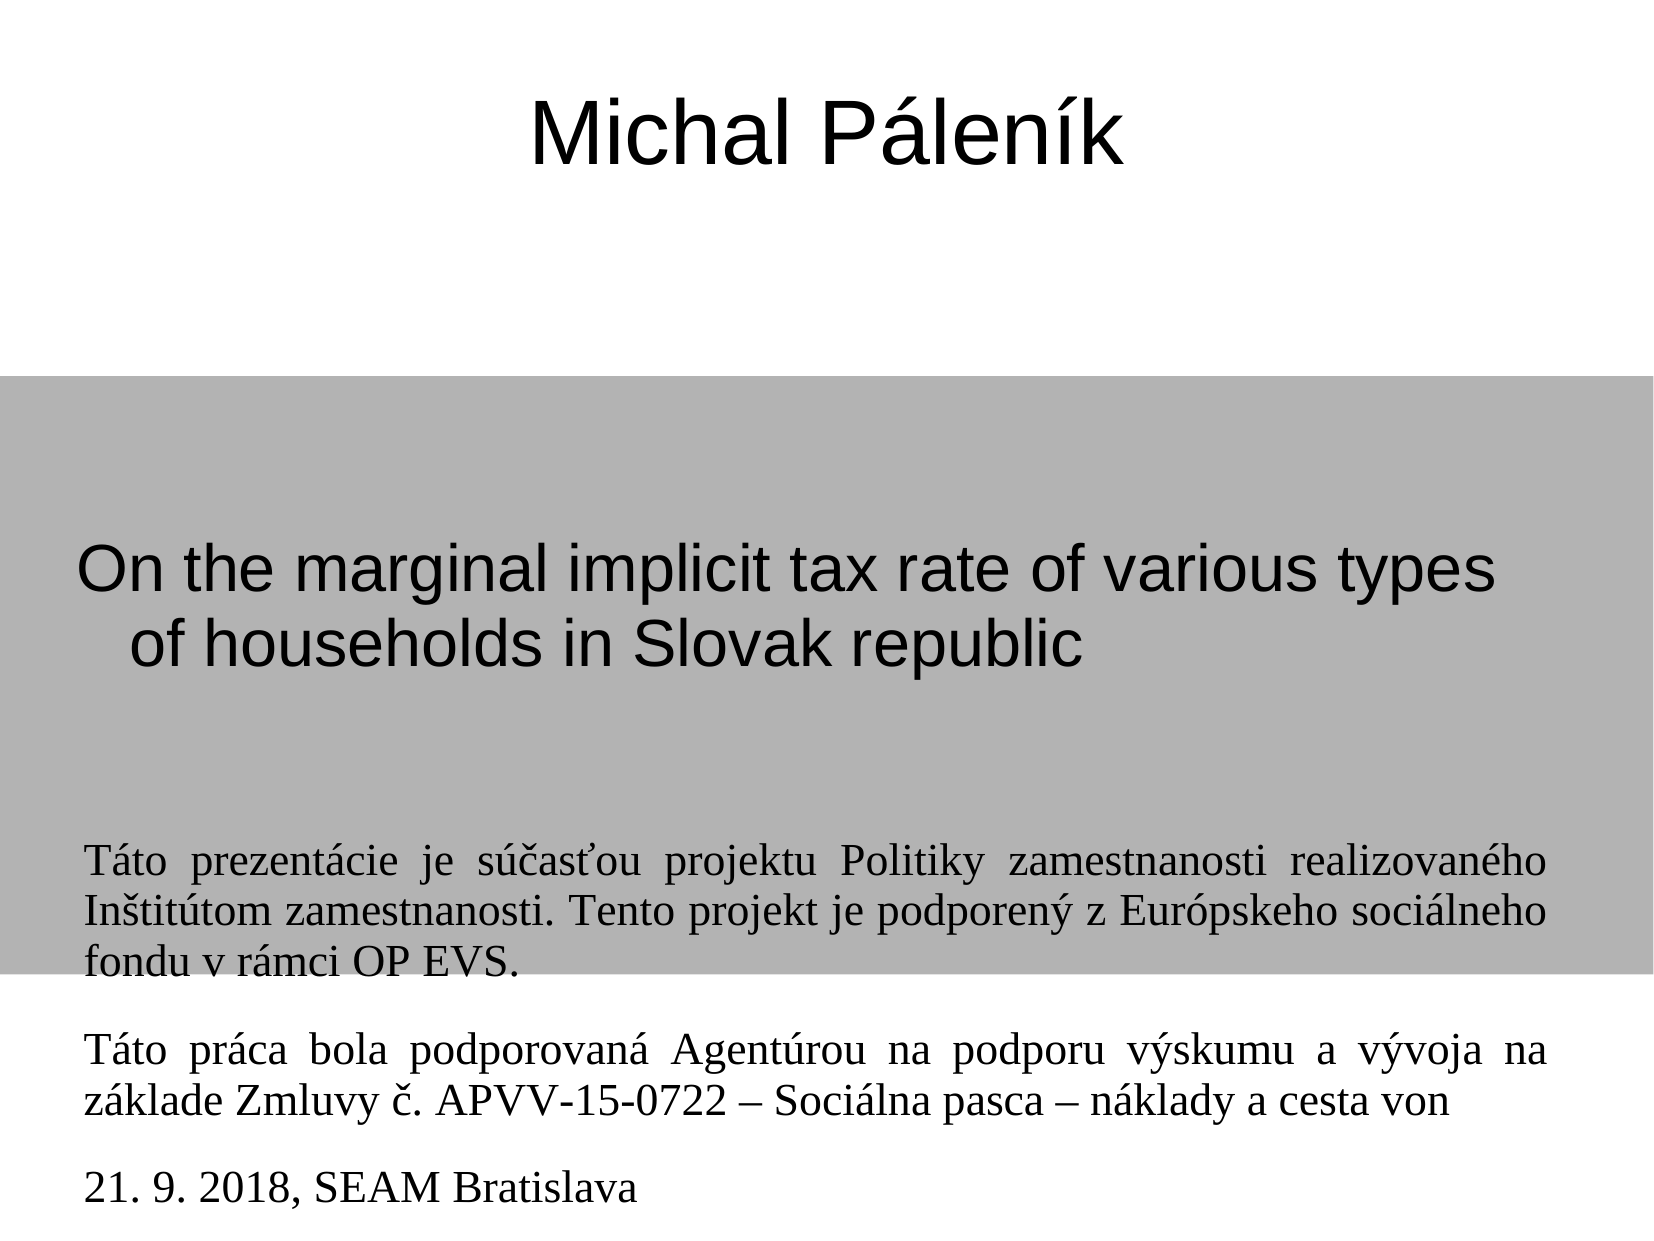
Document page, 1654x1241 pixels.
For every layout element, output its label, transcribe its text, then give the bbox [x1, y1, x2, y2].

text_box Táto prezentácie je súčasťou projektu Politiky zamestnanosti realizovaného Inštitútom zamestnanosti. Tento projekt je podporený z Európskeho sociálneho fondu v rámci OP EVS. Táto práca bola podporovaná Agentúrou na podporu výskumu a vývoja na základe Zmluvy č. APVV-15-0722 – Sociálna pasca – náklady a cesta von 21. 9. 2018, SEAM Bratislava [68, 826, 1595, 1221]
title Michal Páleník [88, 29, 1565, 237]
text_box [0, 376, 1654, 975]
list On the marginal implicit tax rate of various types of households in Slovak republic [59, 531, 1506, 778]
